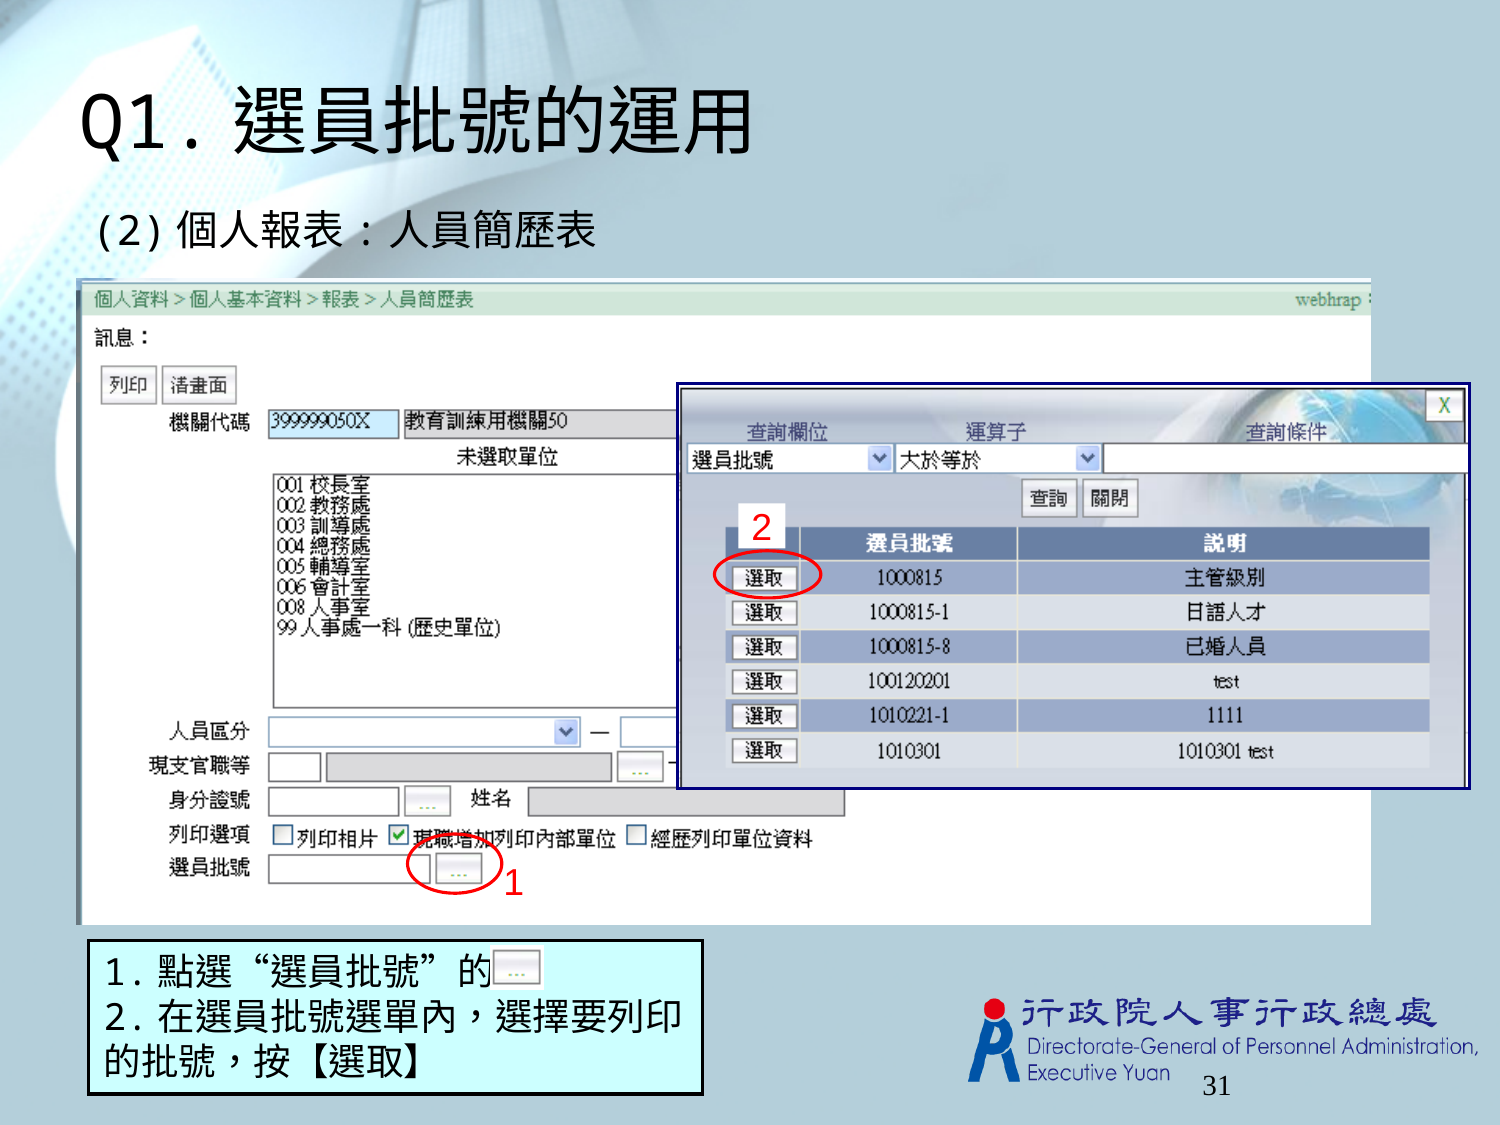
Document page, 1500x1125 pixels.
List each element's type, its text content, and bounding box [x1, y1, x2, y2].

text_box Q1.選員批號的運用 [65, 66, 1400, 171]
text_box 2 [738, 503, 786, 549]
text_box 1.點選“選員批號”的 2.在選員批號選單內，選擇要列印的批號，按【選取】 [88, 940, 703, 1094]
picture [490, 945, 544, 990]
text_box 1 [490, 857, 538, 903]
text_box 1 [490, 857, 500, 880]
text_box (2)個人報表:人員簡歷表 [77, 196, 1412, 261]
picture [679, 385, 1469, 787]
text_box [1187, 1058, 1500, 1125]
picture [76, 278, 1371, 925]
